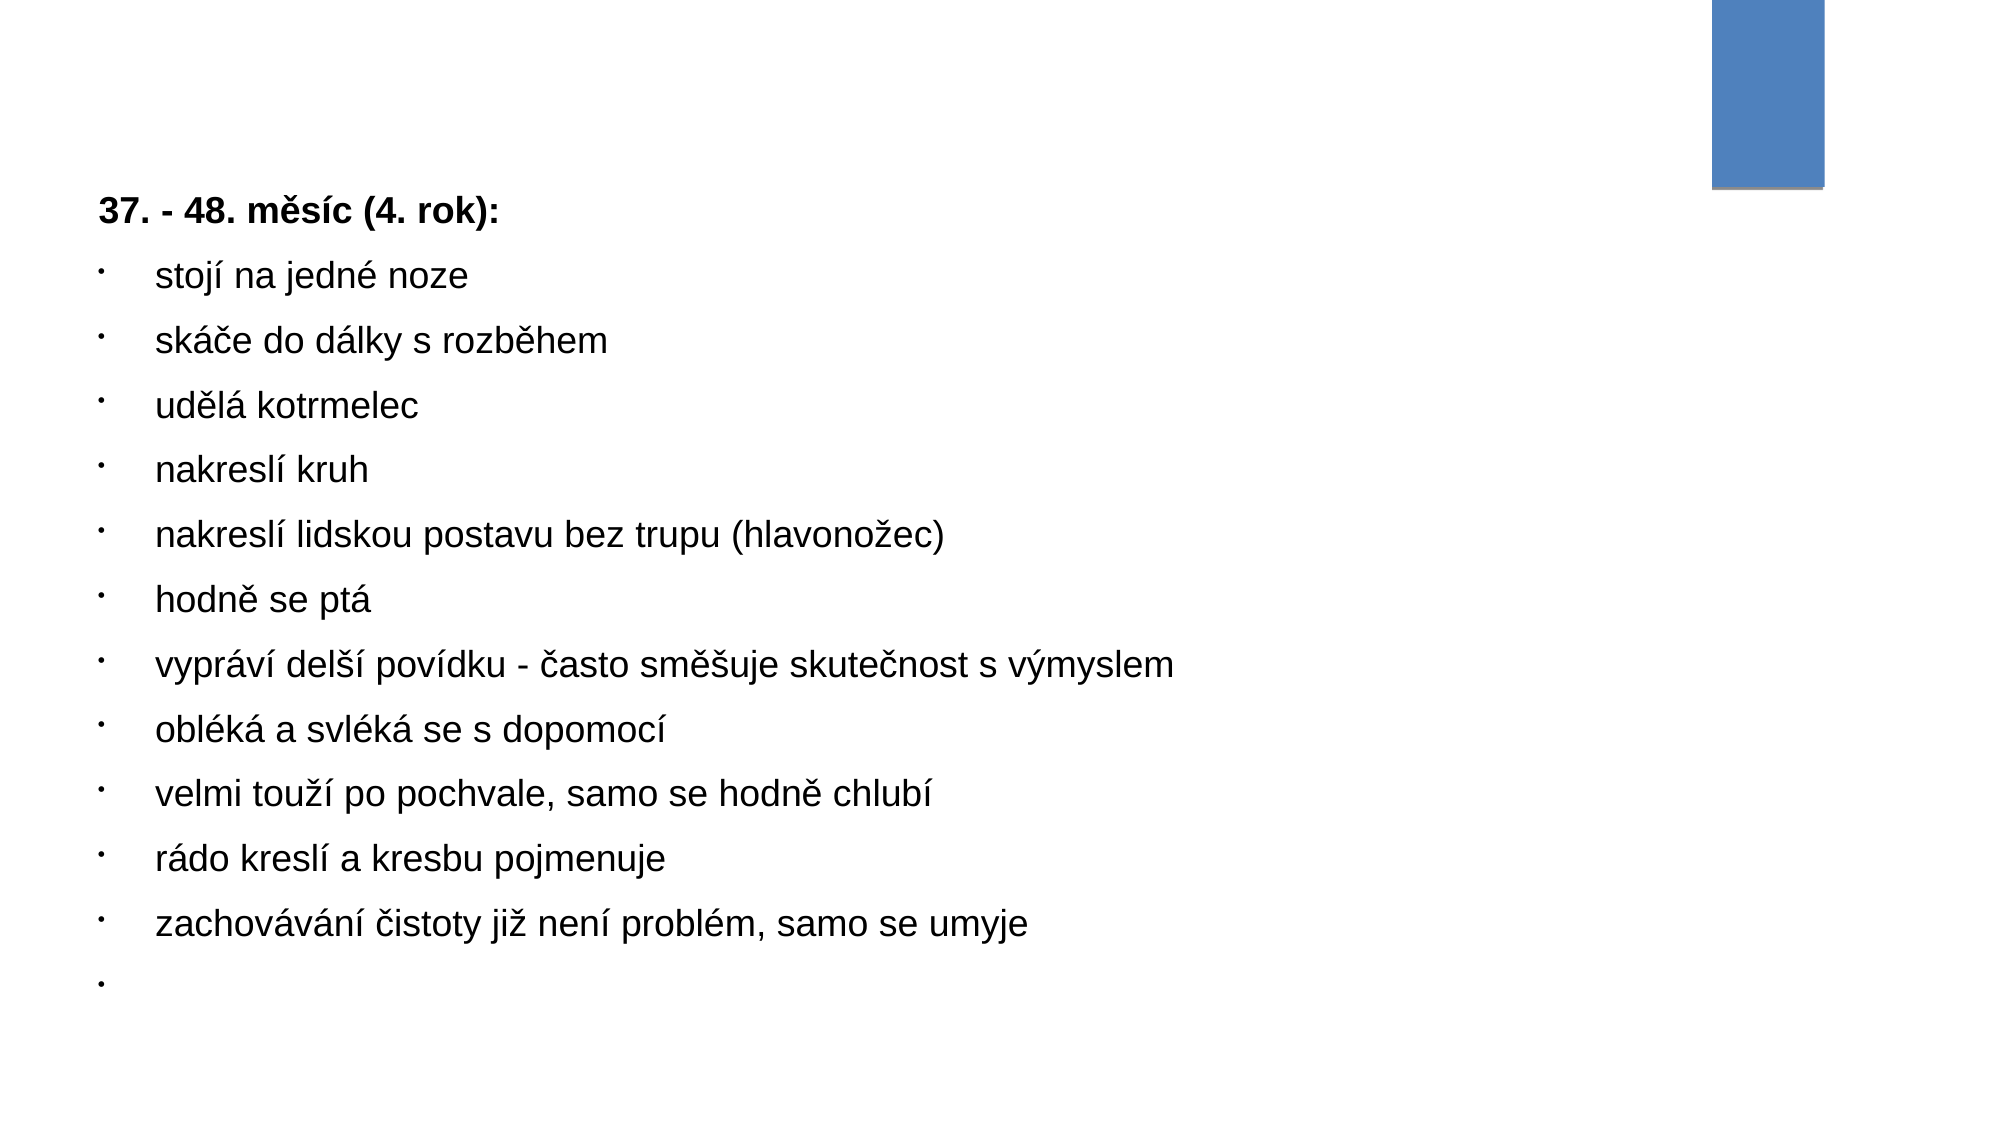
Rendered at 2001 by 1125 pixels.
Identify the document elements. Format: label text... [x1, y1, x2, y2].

text_box [122, 0, 1918, 280]
text_box 37. - 48. měsíc (4. rok): stojí na jedné noze skáče do dálky s rozběhem udělá kotrmelec nakreslí kruh nakreslí lidskou postavu bez trupu (hlavonožec) hodně se ptá vypráví delší povídku - často směšuje skutečnost s výmyslem obléká a svléká se s dopomocí velmi touží po pochvale, samo se hodně chlubí rádo kreslí a kresbu pojmenuje zachovávání čistoty již není problém, samo se umyje [83, 175, 1917, 1023]
